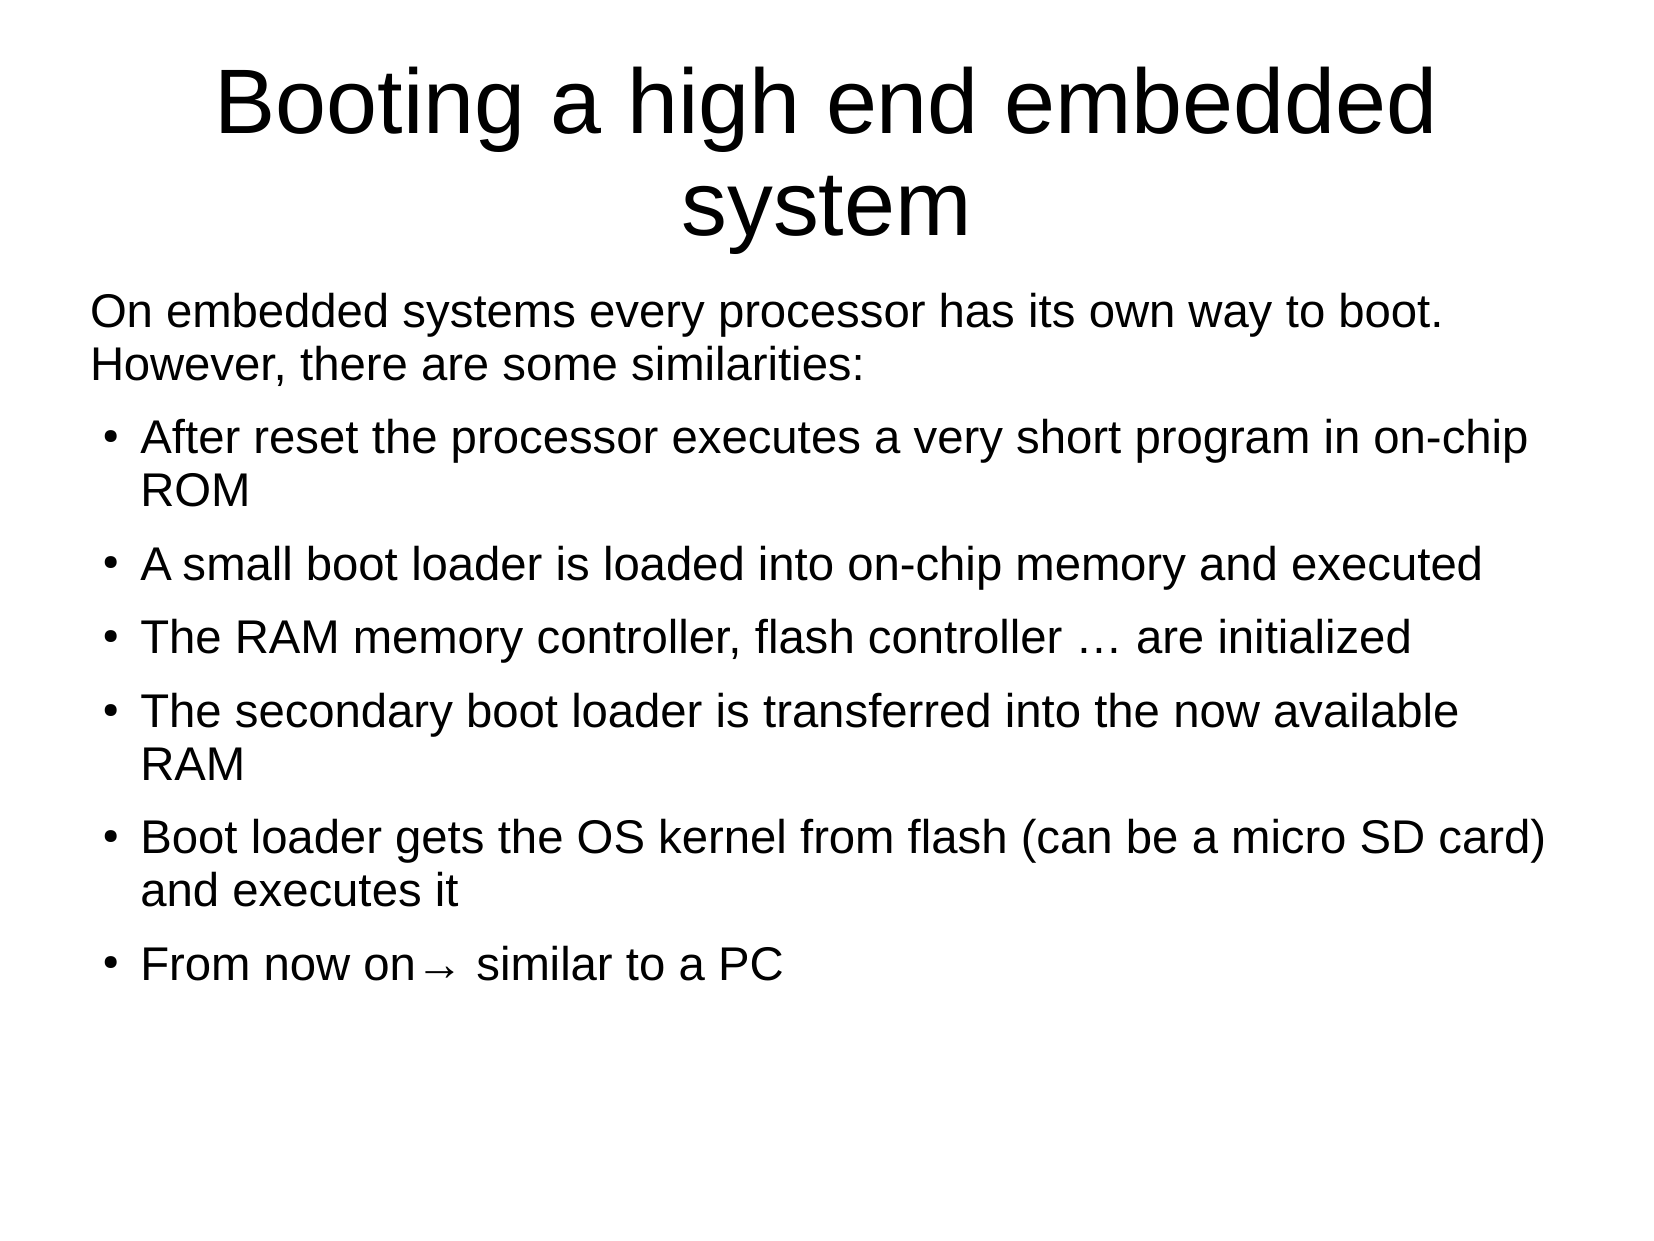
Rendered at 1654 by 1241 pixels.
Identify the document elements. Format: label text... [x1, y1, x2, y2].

list On embedded systems every processor has its own way to boot. However, there are some similarities: After reset the processor executes a very short program in on-chip ROM A small boot loader is loaded into on-chip memory and executed The RAM memory controller, flash controller … are initialized The secondary boot loader is transferred into the now available RAM Boot loader gets the OS kernel from flash (can be a micro SD card) and executes it From now on→ similar to a PC [90, 284, 1579, 1005]
title Booting a high end embedded system [82, 16, 1571, 290]
